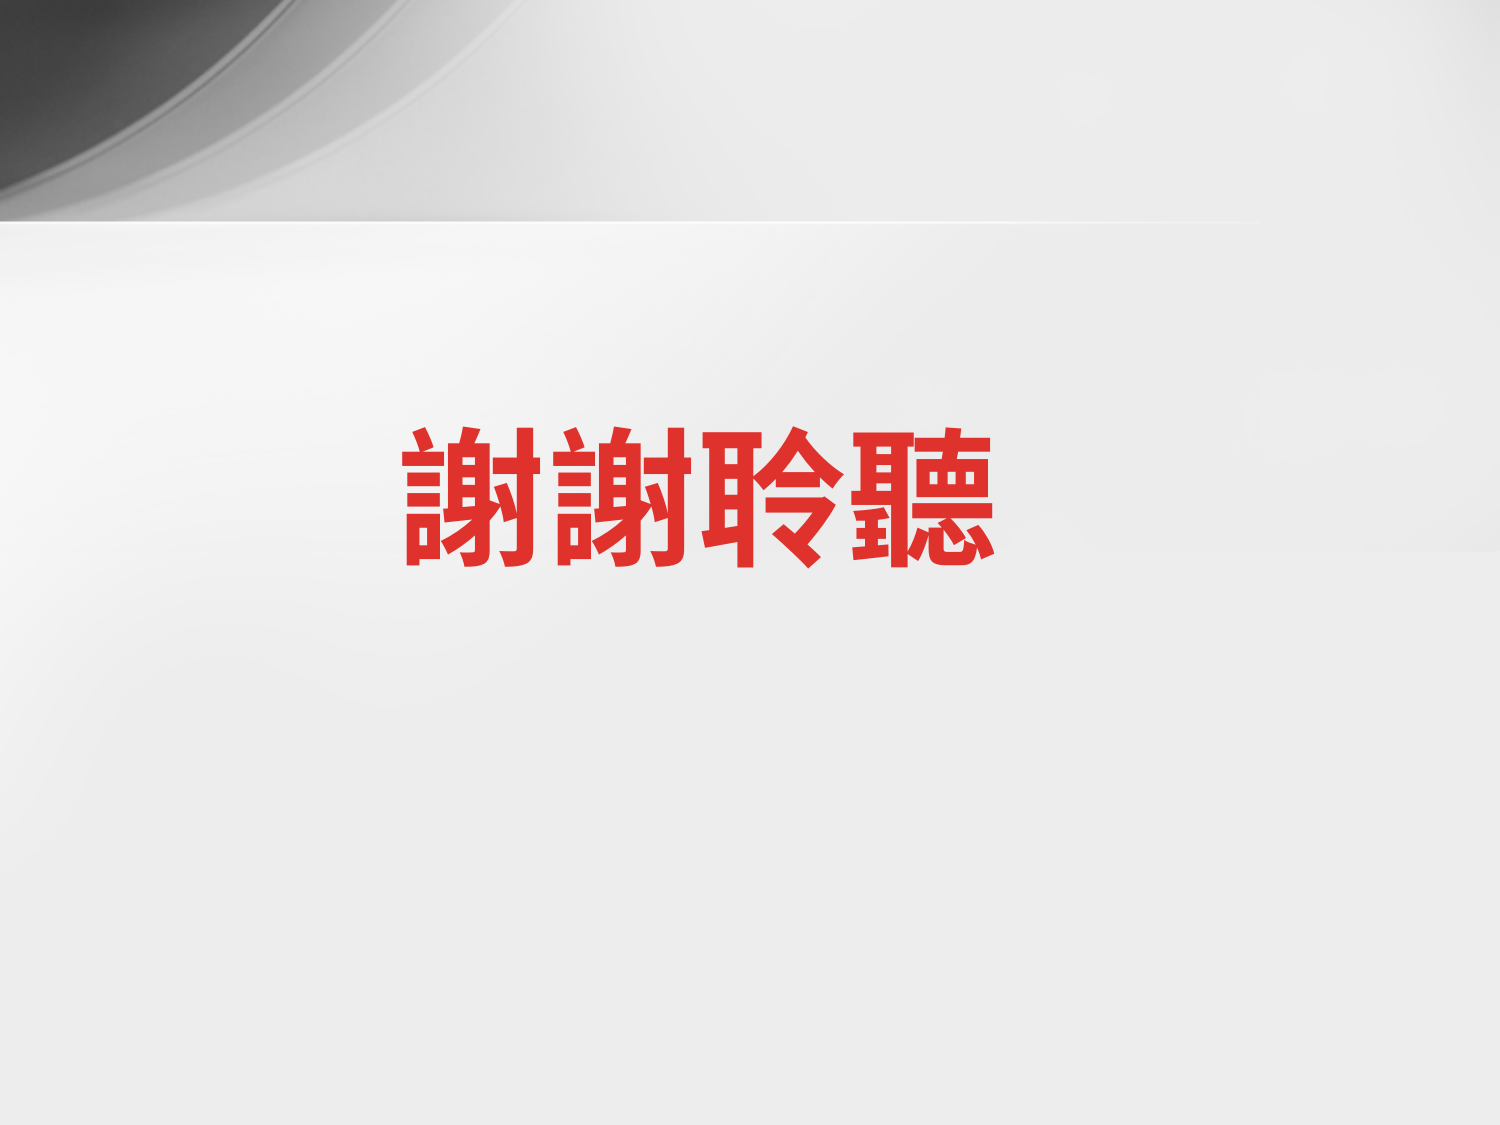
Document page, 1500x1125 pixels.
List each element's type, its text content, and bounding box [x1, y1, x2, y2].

picture [0, 0, 1500, 1125]
text_box 謝謝聆聽 [218, 397, 1176, 592]
